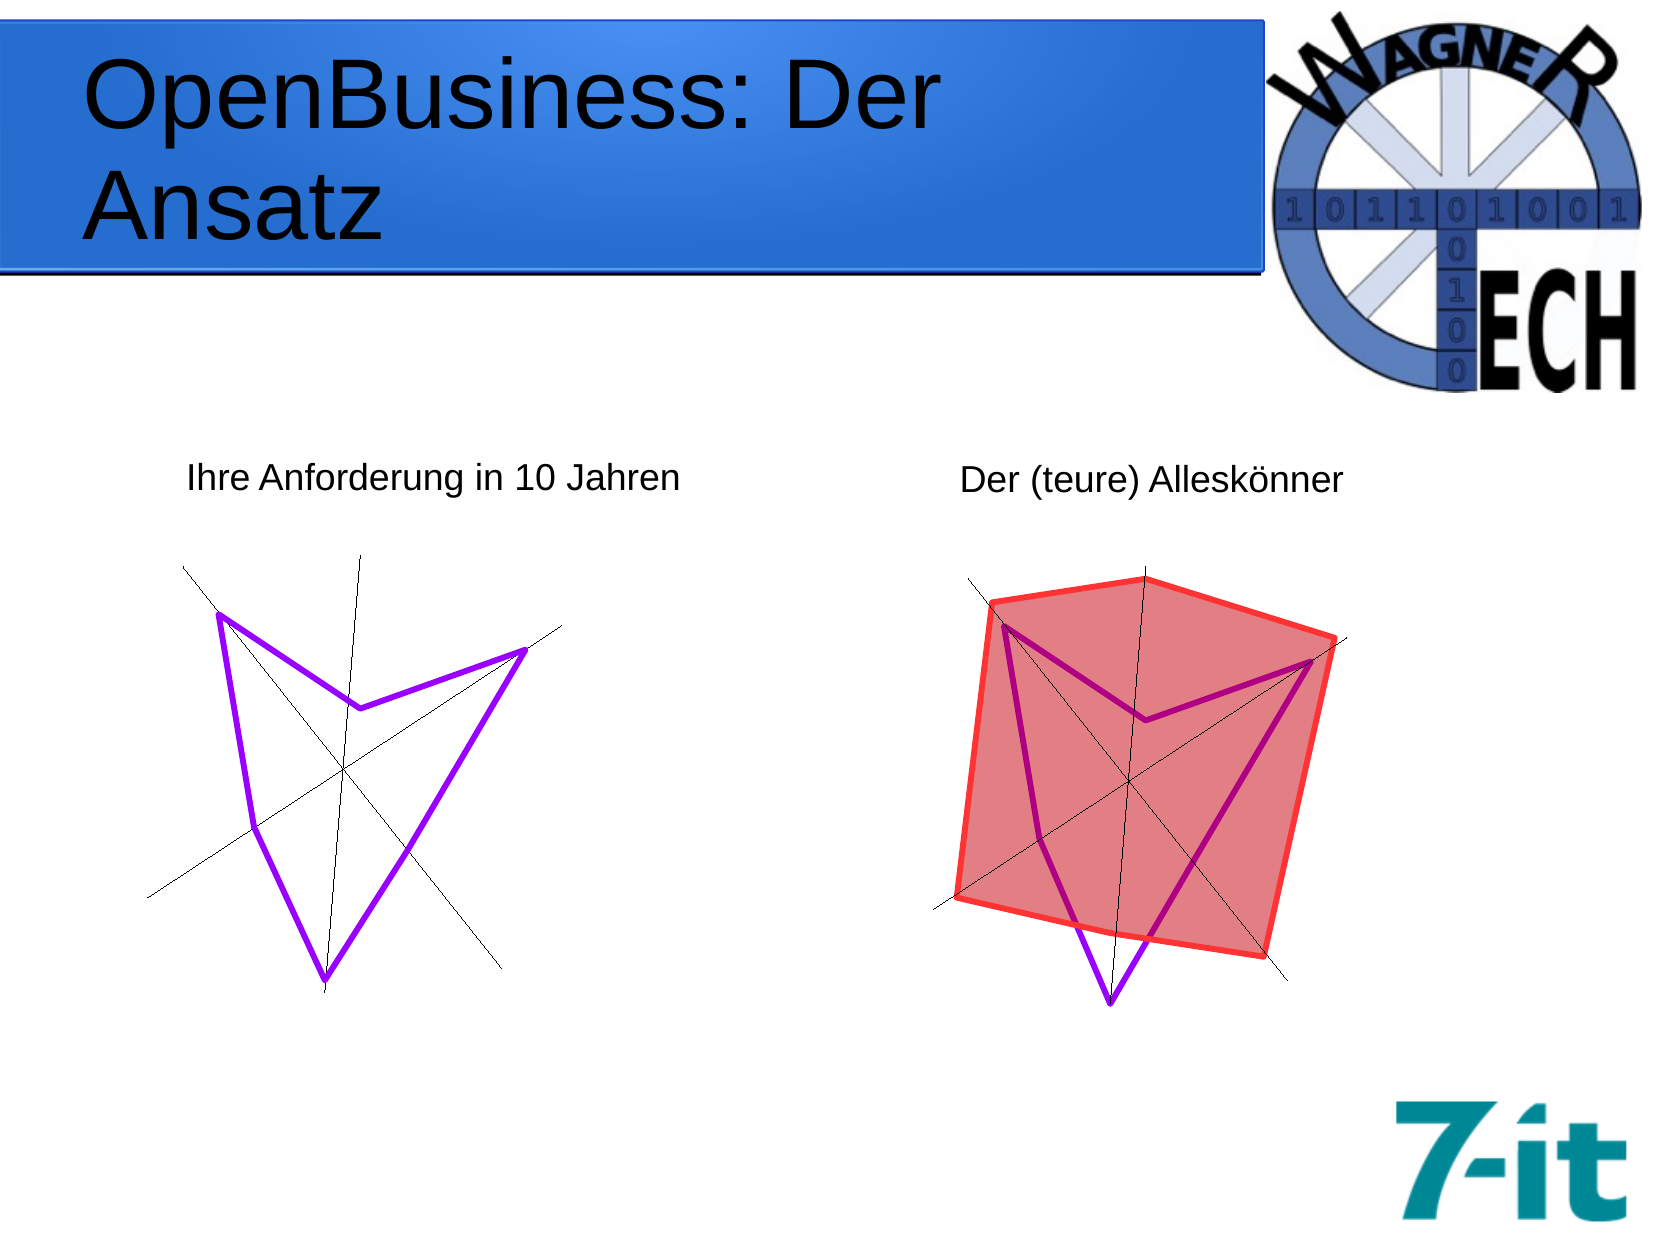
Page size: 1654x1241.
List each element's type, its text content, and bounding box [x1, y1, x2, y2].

picture [1266, 11, 1642, 393]
title OpenBusiness: Der Ansatz [82, 38, 1235, 261]
text_box [956, 578, 1335, 957]
text_box Der (teure) Alleskönner [944, 451, 1394, 508]
text_box Ihre Anforderung in 10 Jahren [171, 448, 739, 506]
picture [1370, 1086, 1639, 1228]
